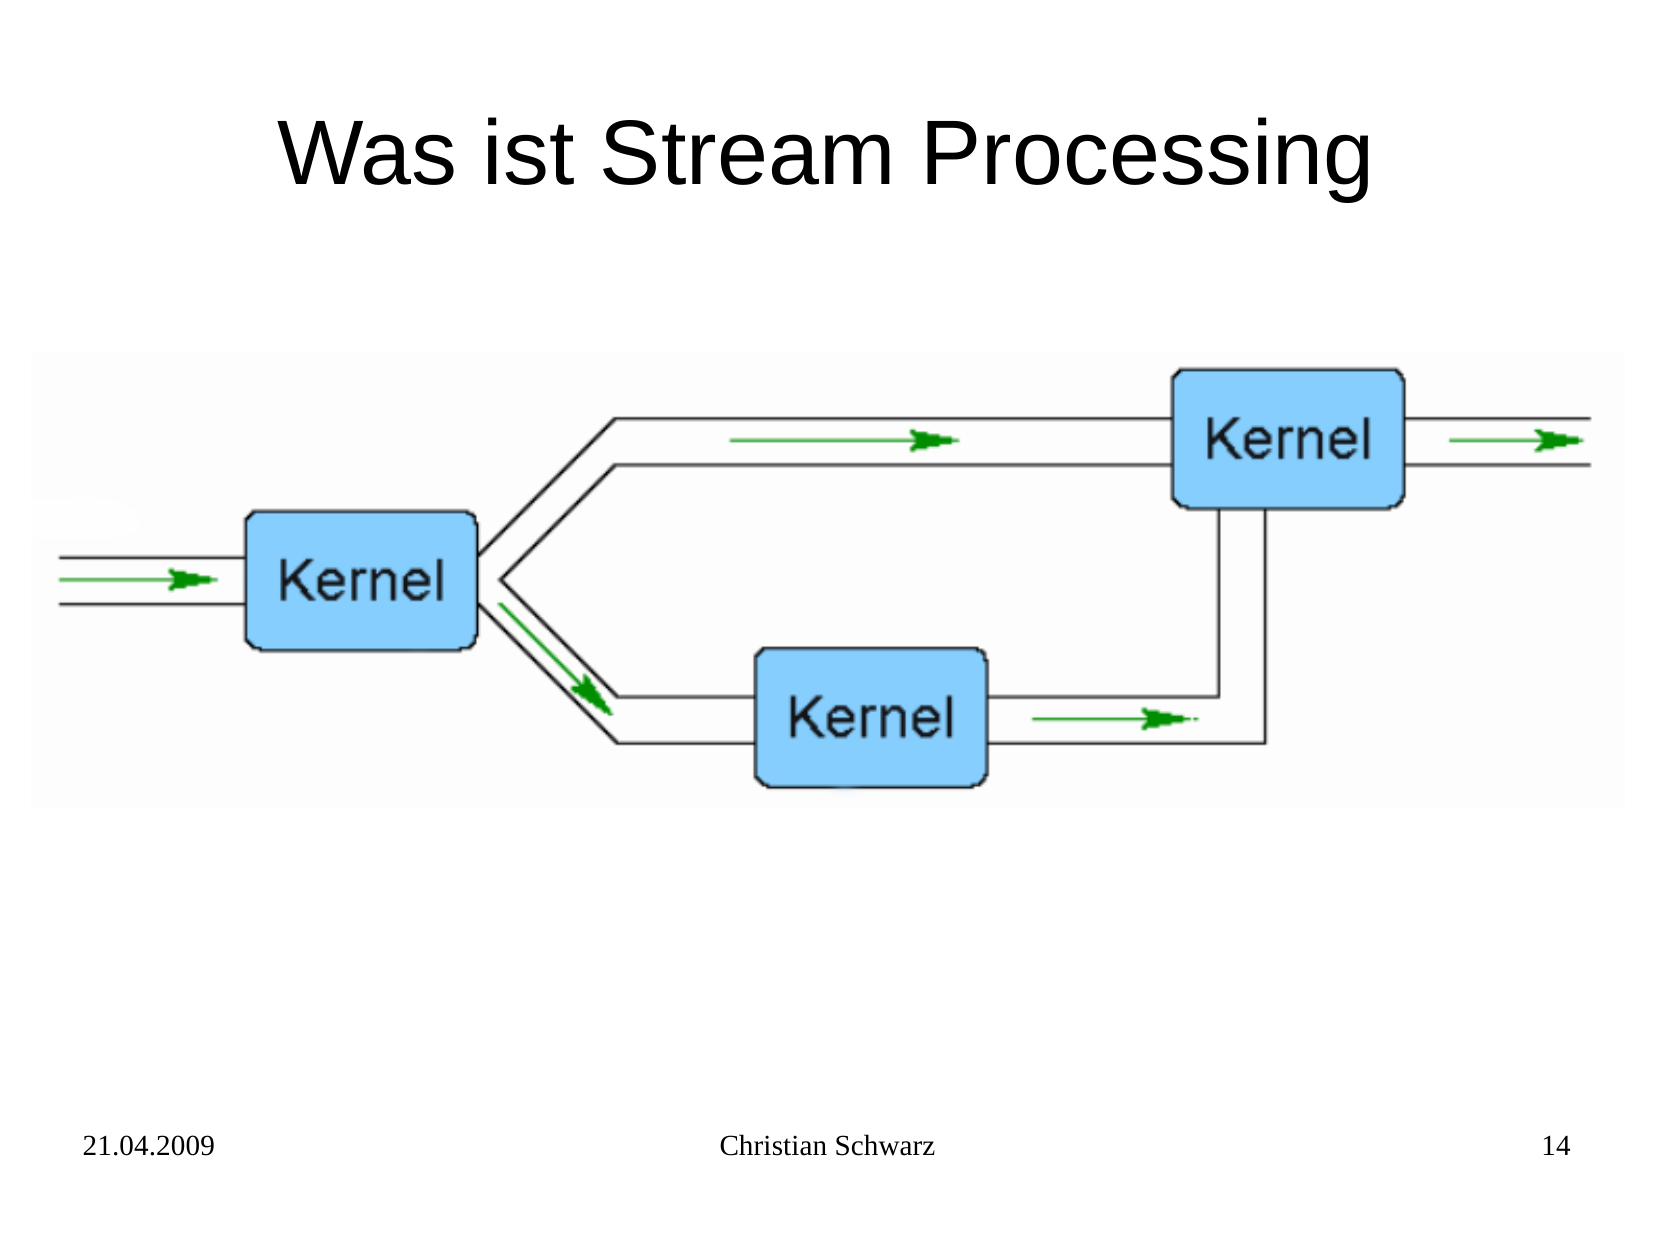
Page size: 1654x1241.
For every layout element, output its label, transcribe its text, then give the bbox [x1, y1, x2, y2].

title Was ist Stream Processing [82, 49, 1571, 257]
picture [31, 353, 1625, 808]
